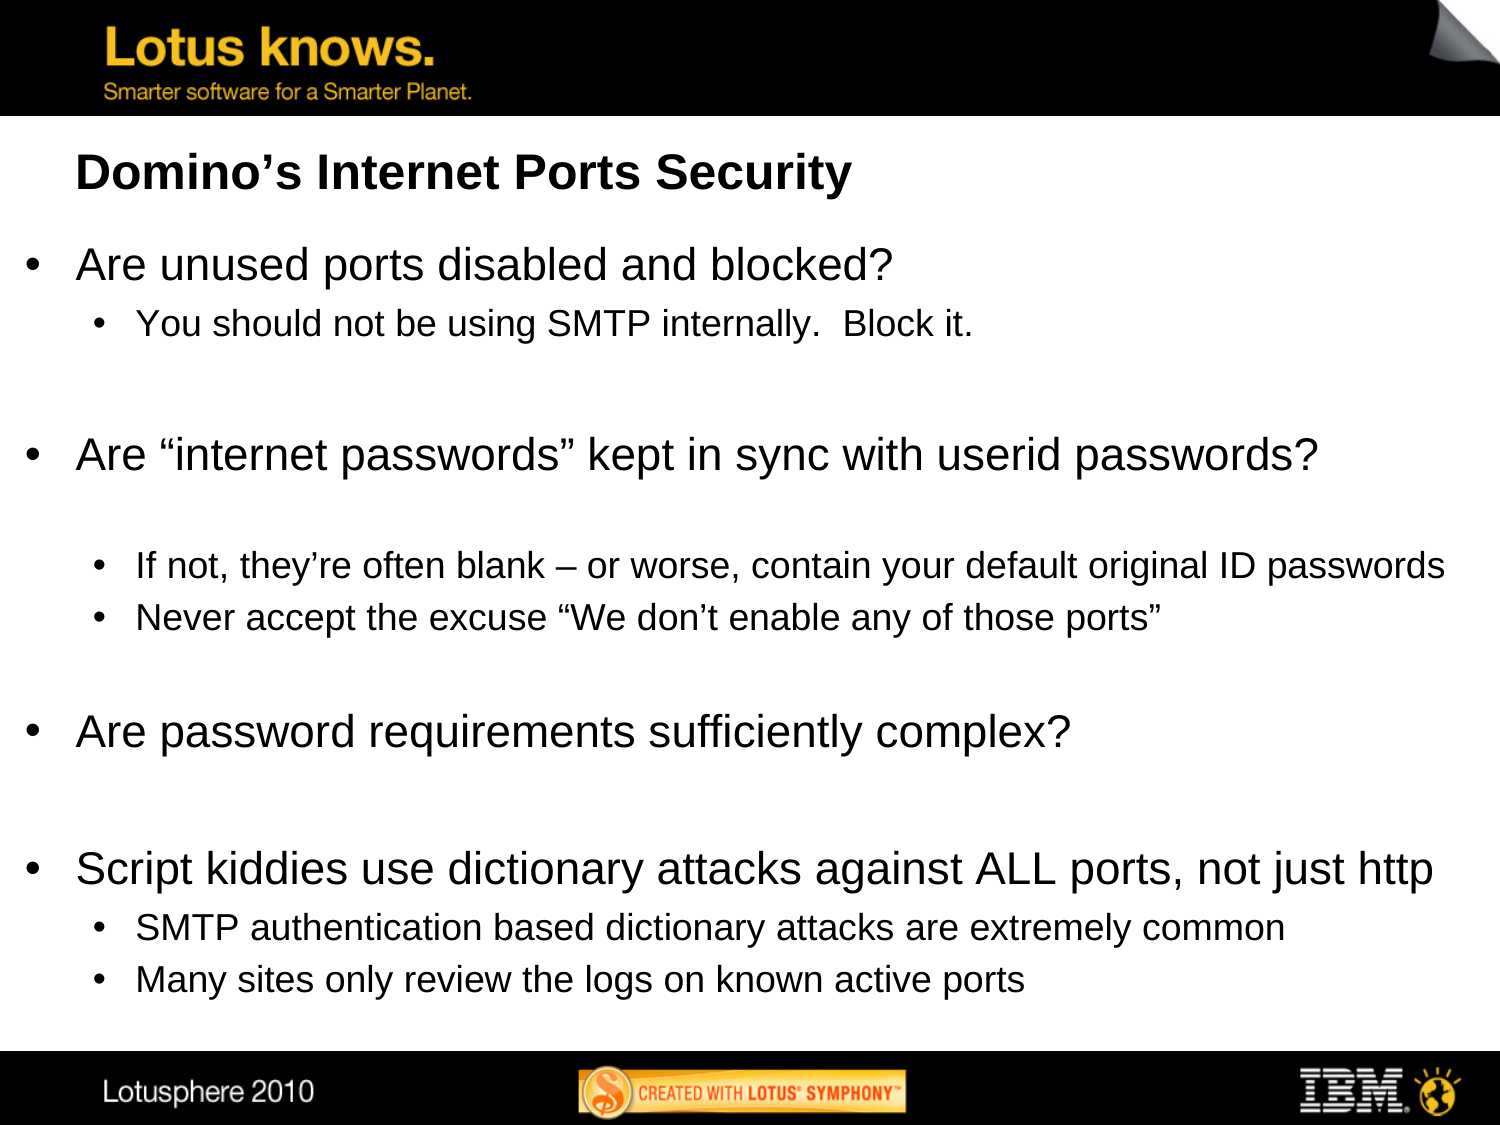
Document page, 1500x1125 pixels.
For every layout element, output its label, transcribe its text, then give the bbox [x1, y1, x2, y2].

picture [0, 1053, 1500, 1125]
title Domino’s Internet Ports Security [74, 137, 1475, 200]
list Are unused ports disabled and blocked? You should not be using SMTP internally. Block it. Are “internet passwords” kept in sync with userid passwords? If not, they’re often blank – or worse, contain your default original ID passwords Never accept the excuse “We don’t enable any of those ports” Are password requirements sufficiently complex? Script kiddies use dictionary attacks against ALL ports, not just http SMTP authentication based dictionary attacks are extremely common Many sites only review the logs on known active ports [24, 237, 1476, 1059]
picture [0, 0, 1500, 114]
